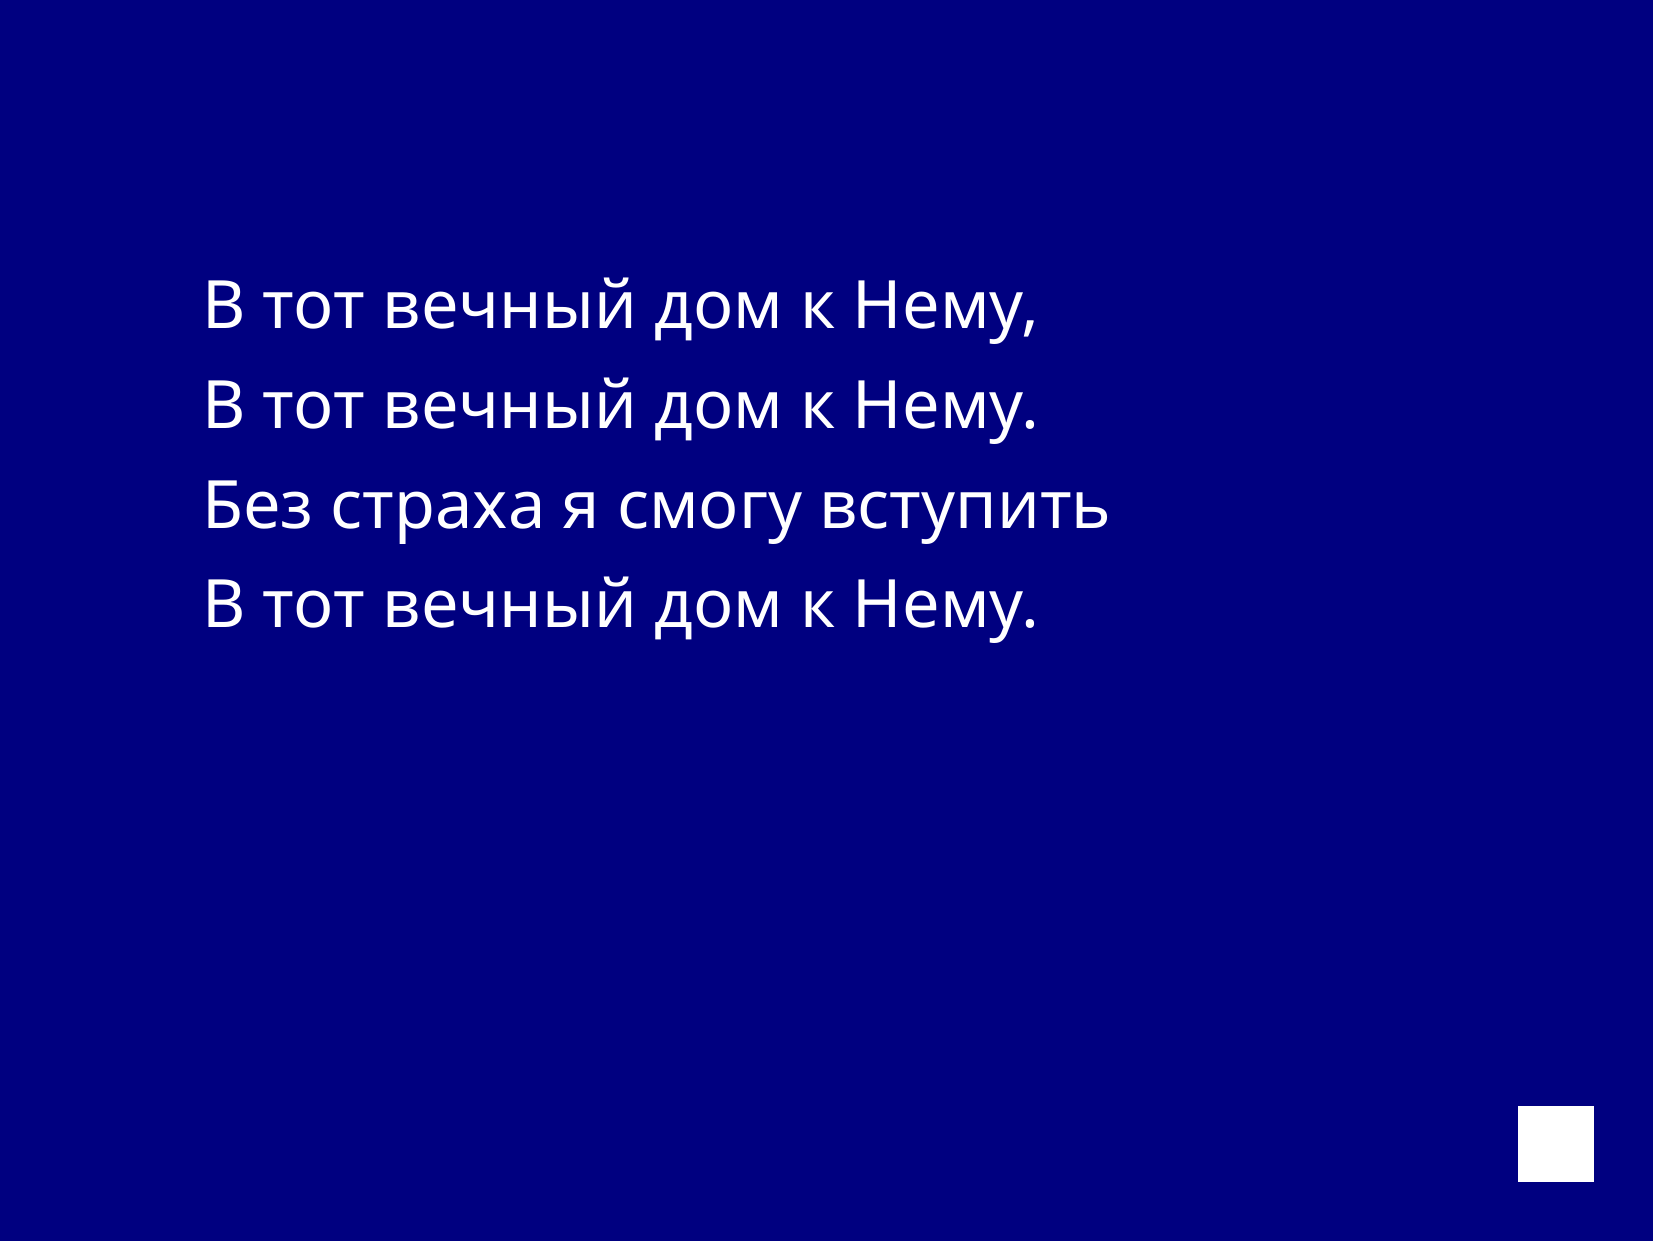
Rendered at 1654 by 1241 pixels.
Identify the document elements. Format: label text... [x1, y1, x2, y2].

text_box В тот вечный дом к Нему, В тот вечный дом к Нему. Без страха я смогу вступить В тот вечный дом к Нему. [75, 150, 1576, 1163]
text_box [1518, 1106, 1594, 1182]
